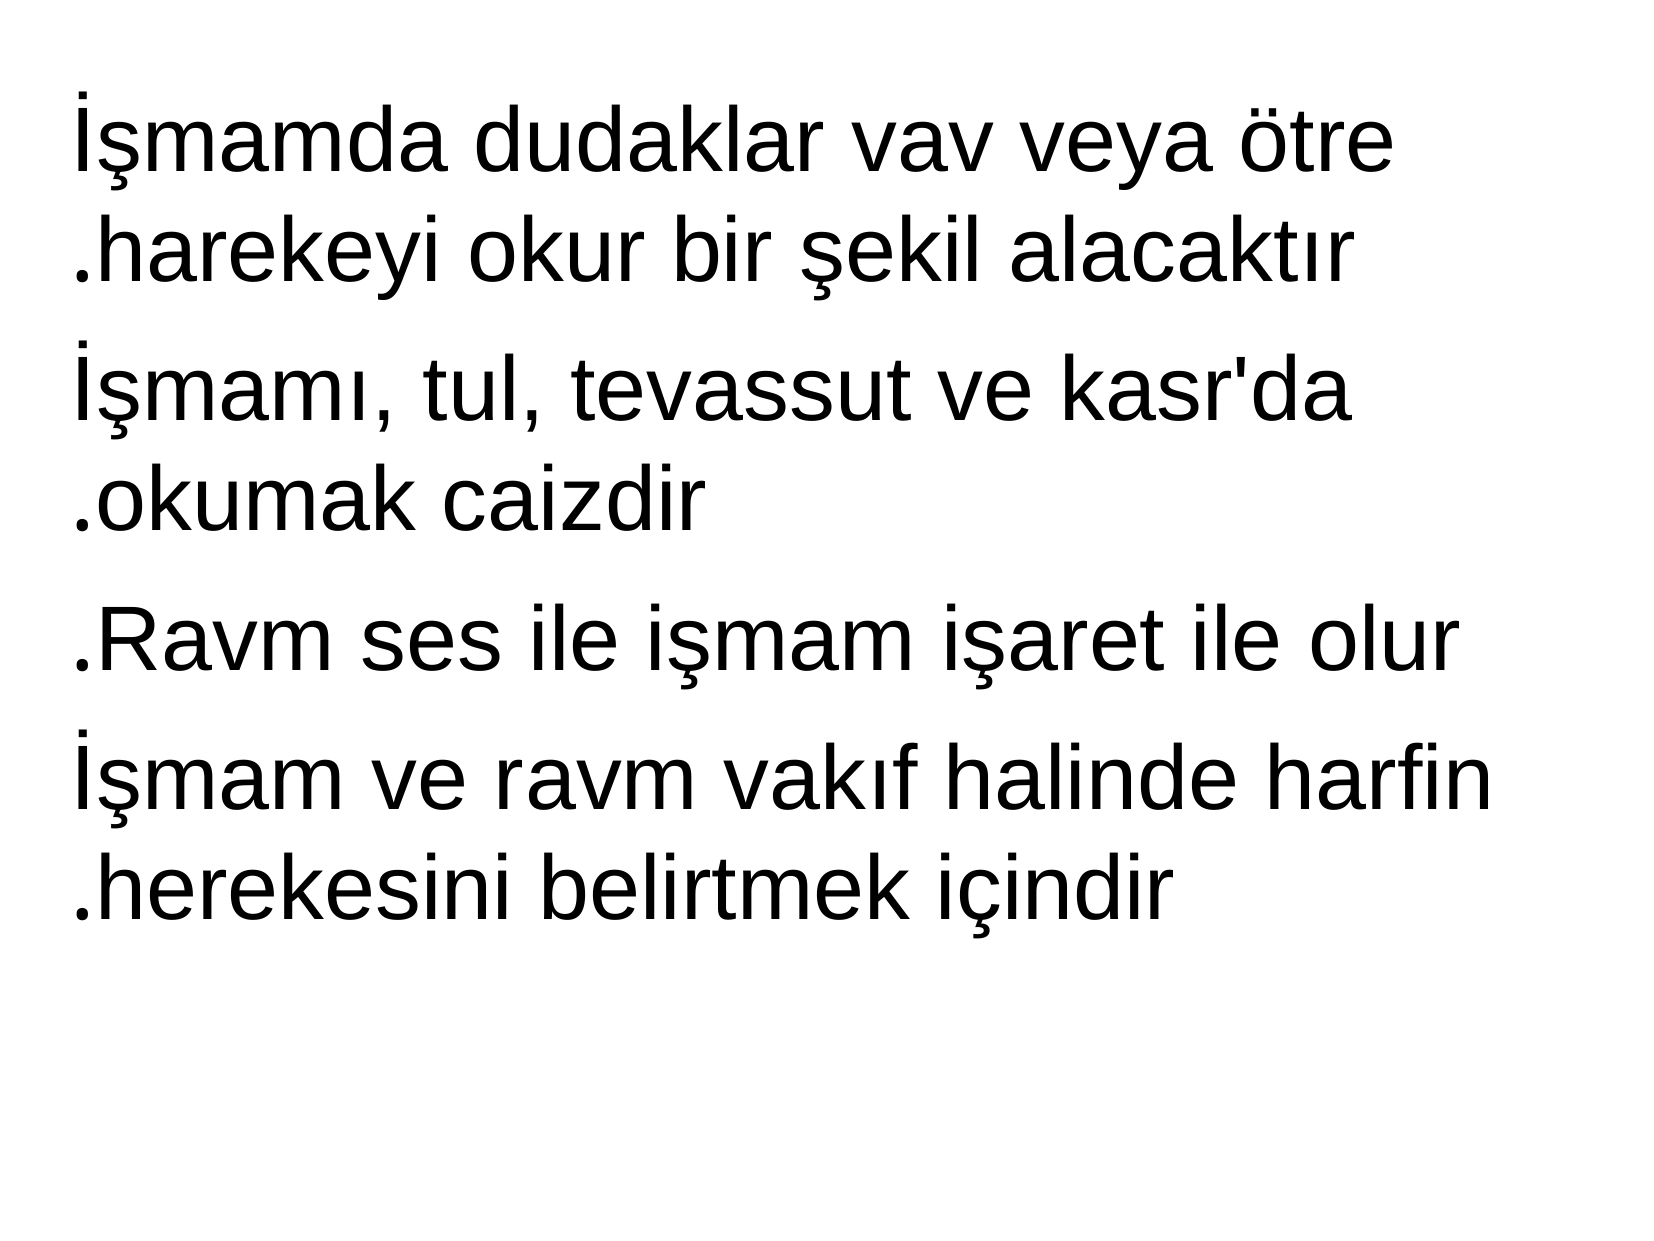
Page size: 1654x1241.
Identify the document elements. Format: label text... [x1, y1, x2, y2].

list İşmamda dudaklar vav veya ötre harekeyi okur bir şekil alacaktır. İşmamı, tul, tevassut ve kasr'da okumak caizdir. Ravm ses ile işmam işaret ile olur. İşmam ve ravm vakıf halinde harfin herekesini belirtmek içindir. [70, 79, 1560, 988]
